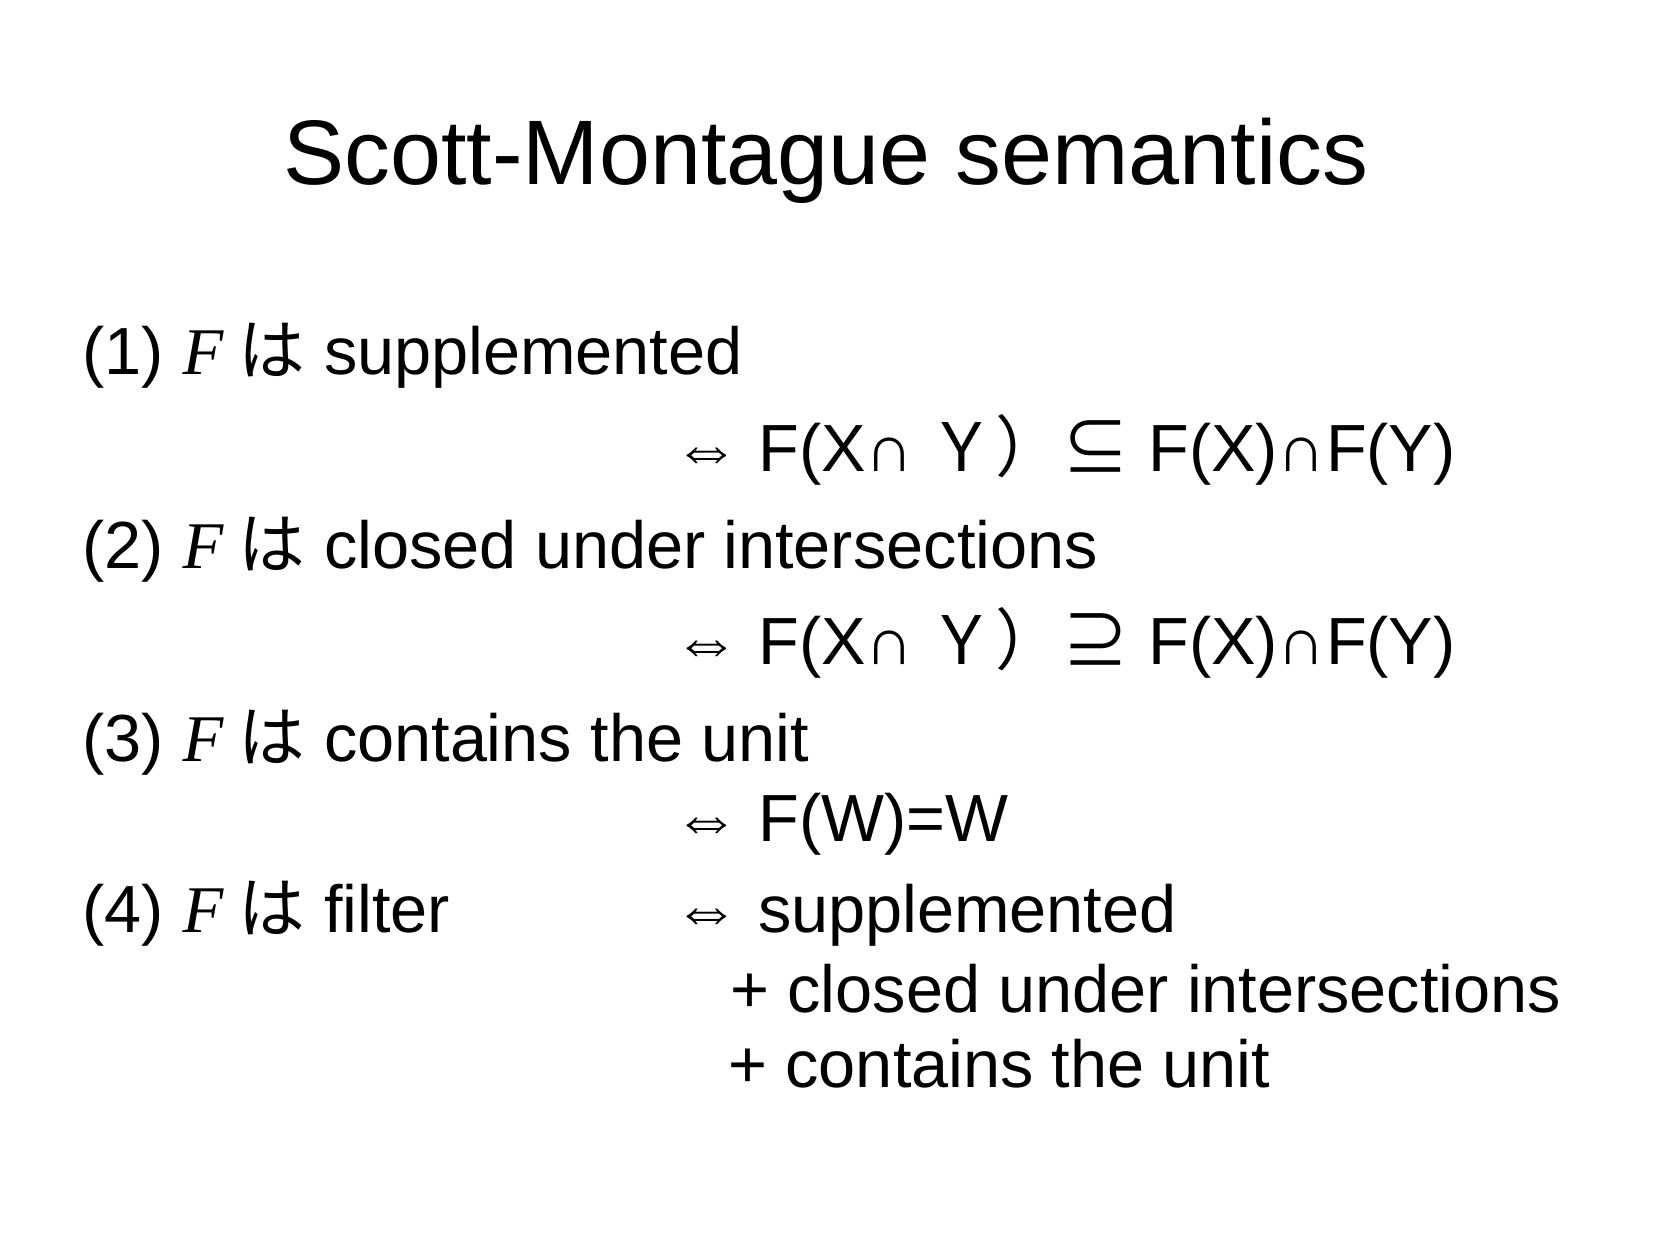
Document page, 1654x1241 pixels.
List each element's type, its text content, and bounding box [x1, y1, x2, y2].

subtitle (1) Fはsupplemented ⇔ F(X∩Ｙ）⊆F(X)∩F(Y) (2) Fはclosed under intersections ⇔ F(X∩Ｙ）⊇F(X)∩F(Y) (3) Fはcontains the unit ⇔ F(W)=W (4) Fはfilter ⇔ supplemented + closed under intersections + contains the unit [82, 297, 1571, 1102]
title Scott-Montague semantics [82, 56, 1571, 250]
